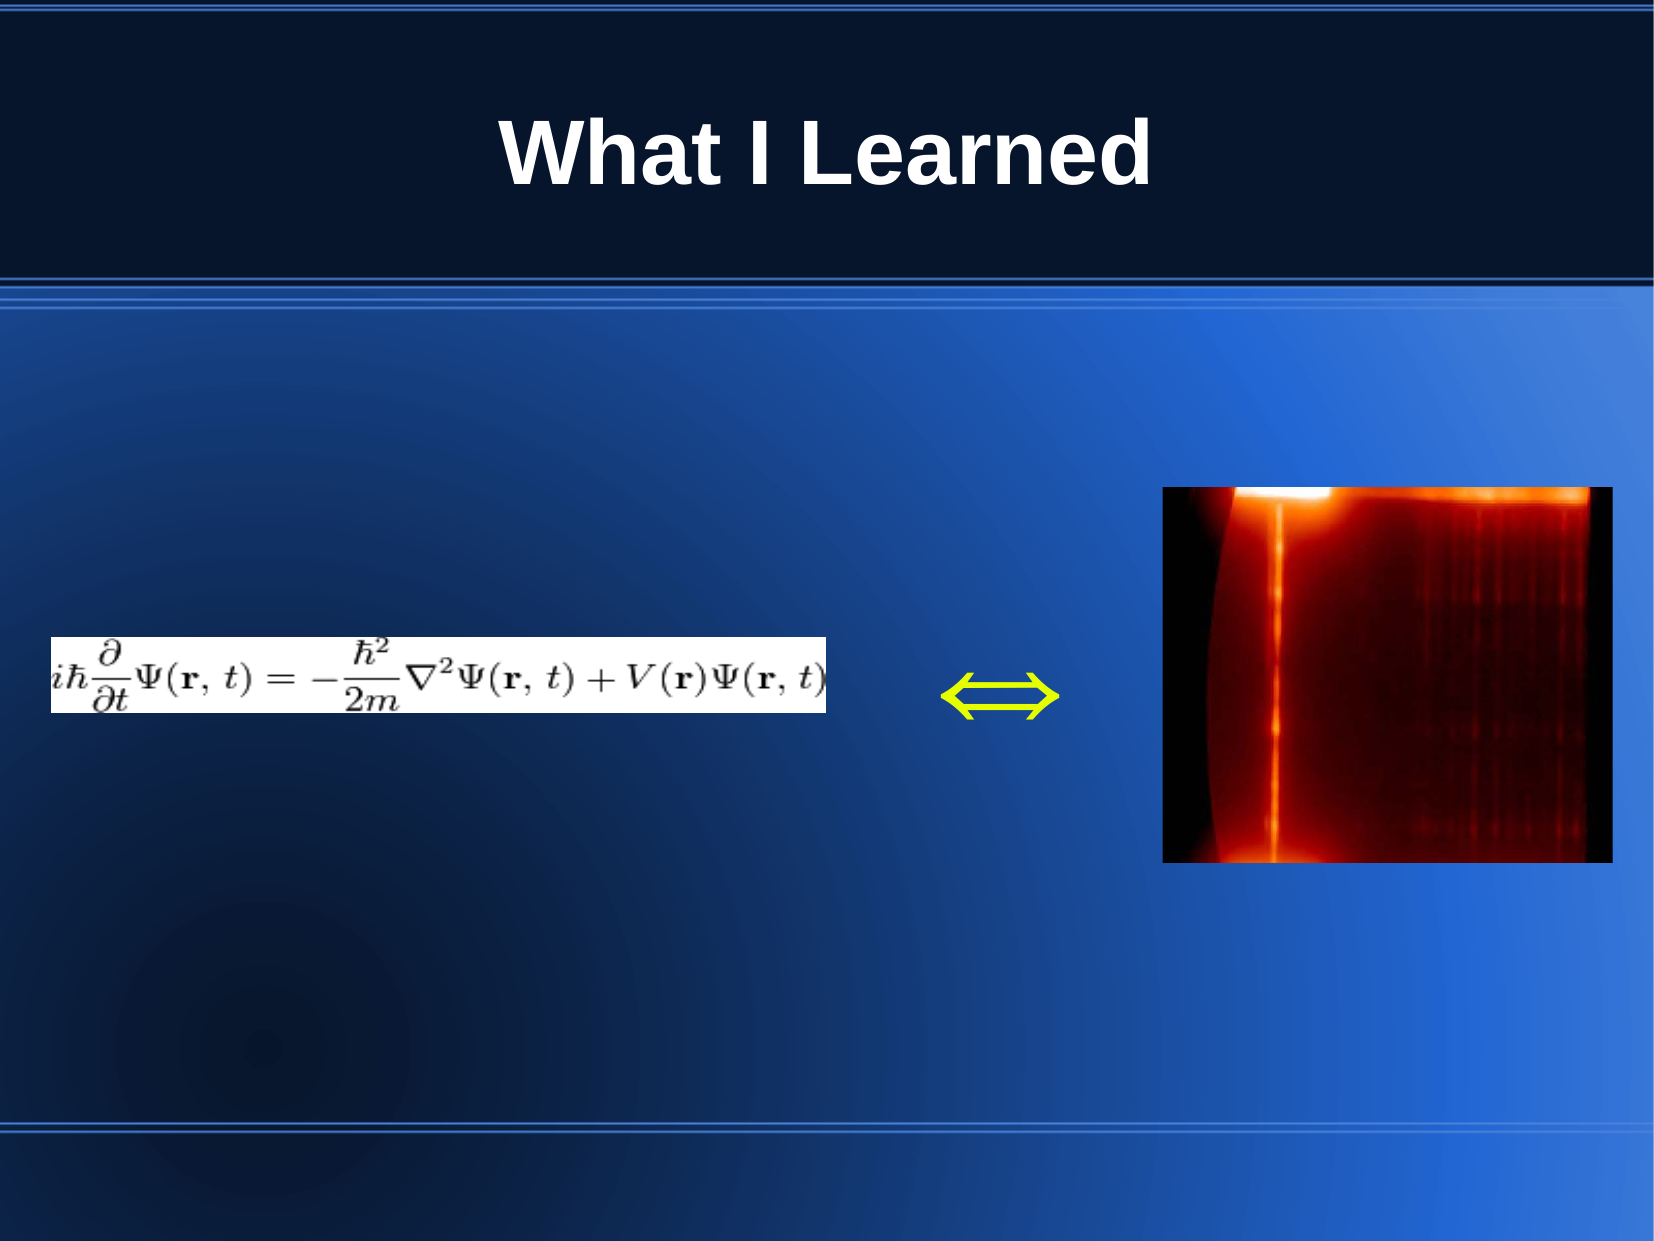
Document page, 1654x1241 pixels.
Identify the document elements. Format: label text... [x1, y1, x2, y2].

title What I Learned [82, 49, 1571, 257]
picture [0, 0, 1654, 1241]
subtitle ⇔ [900, 562, 1088, 787]
